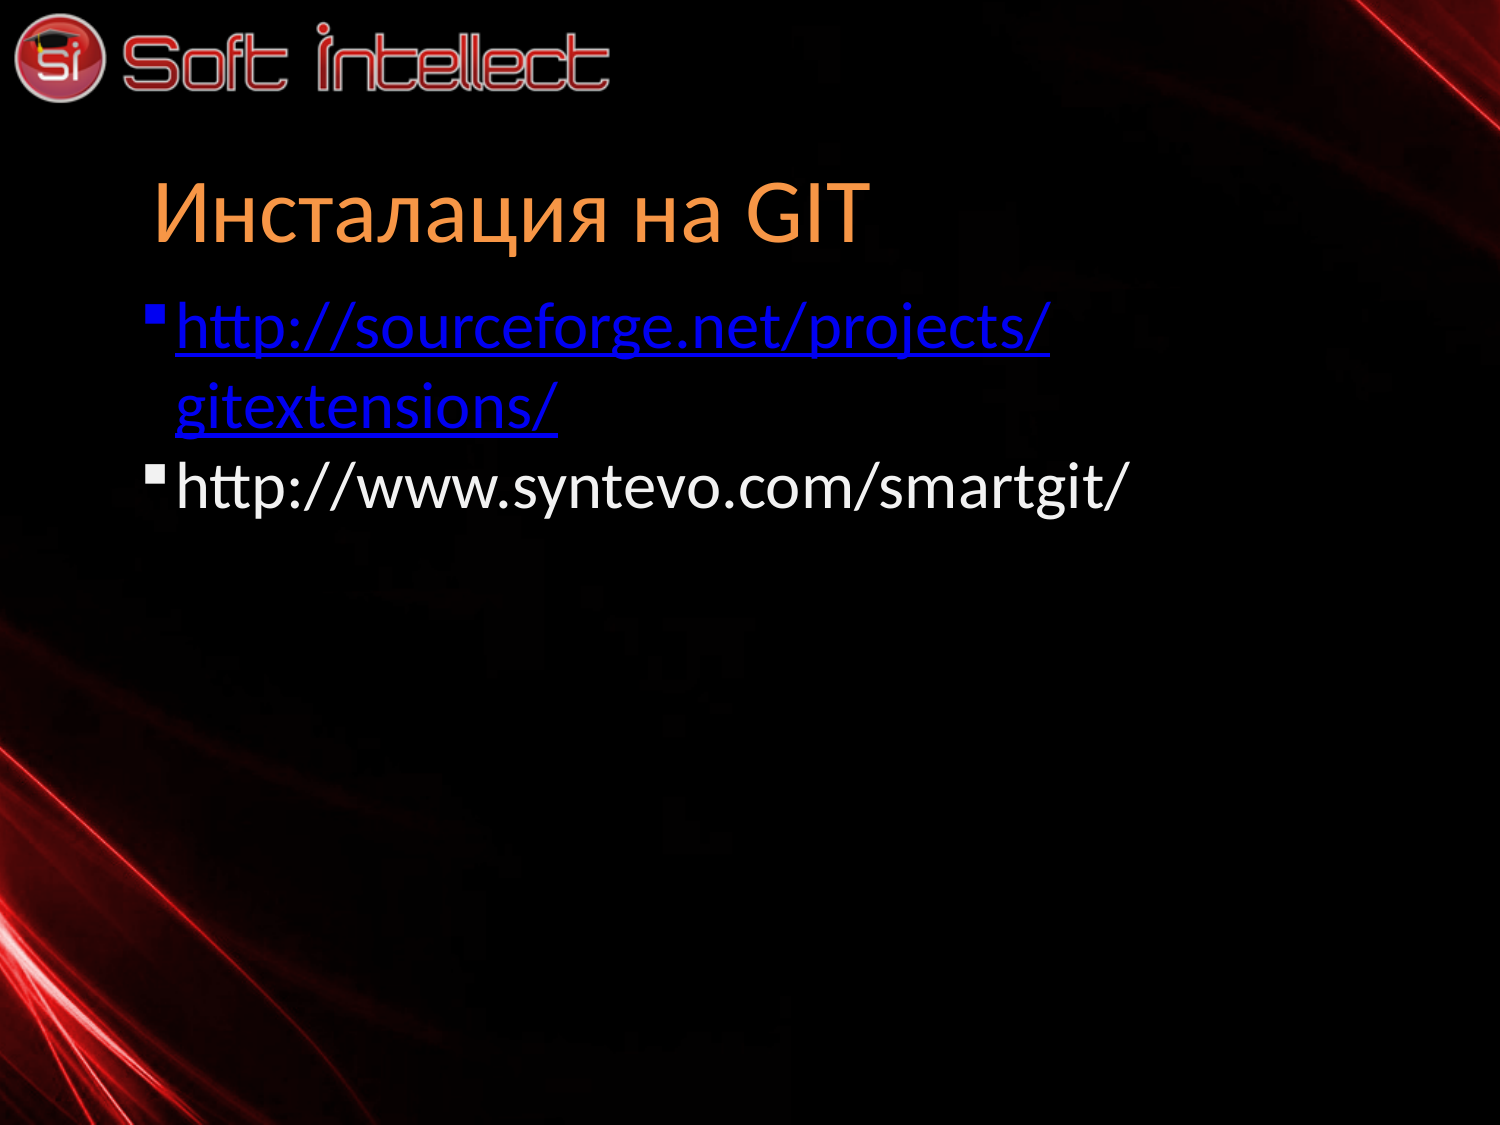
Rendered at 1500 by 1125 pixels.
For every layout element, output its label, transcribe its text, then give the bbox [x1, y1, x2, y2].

text_box http://sourceforge.net/projects/gitextensions/ http://www.syntevo.com/smartgit/ [124, 274, 1175, 1018]
text_box Инсталация на GIT [137, 112, 1488, 300]
picture [0, 0, 1500, 1125]
